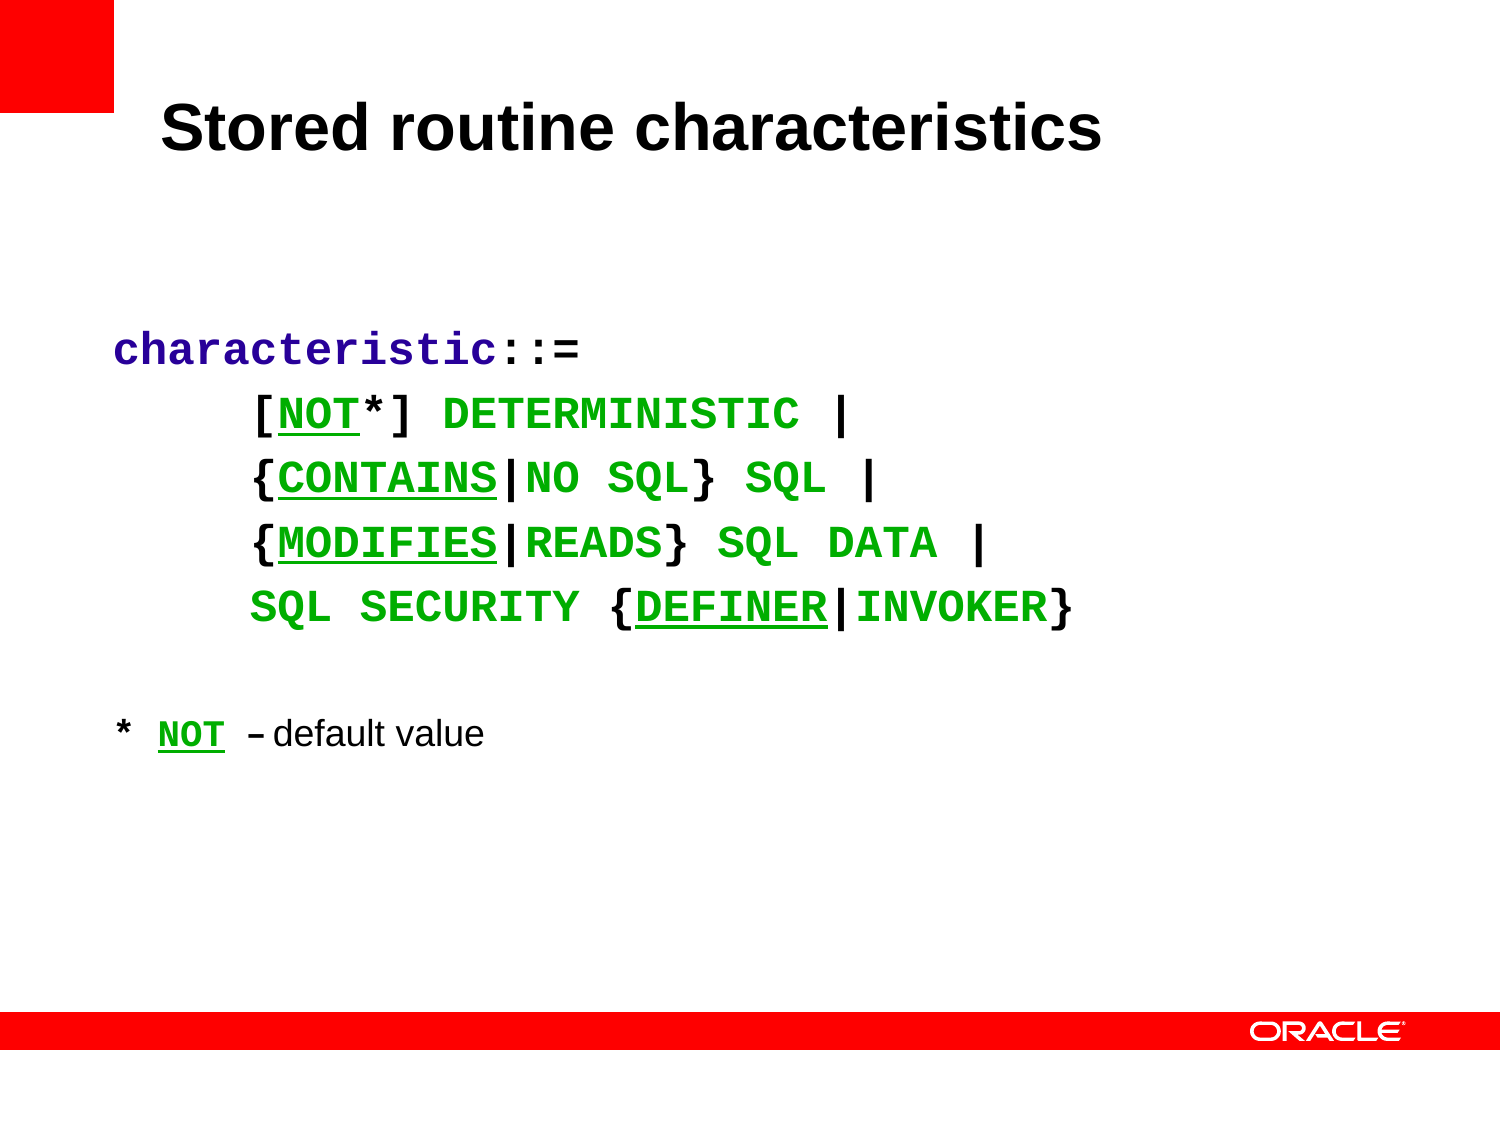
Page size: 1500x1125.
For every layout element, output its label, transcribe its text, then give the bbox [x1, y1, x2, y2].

picture [0, 1012, 1500, 1050]
title Stored routine characteristics [145, 49, 1390, 205]
list characteristic::= [NOT*] DETERMINISTIC | {CONTAINS|NO SQL} SQL | {MODIFIES|READS} SQL DATA | SQL SECURITY {DEFINER|INVOKER} * NOT – default value [112, 262, 1349, 1005]
picture [0, 0, 114, 113]
